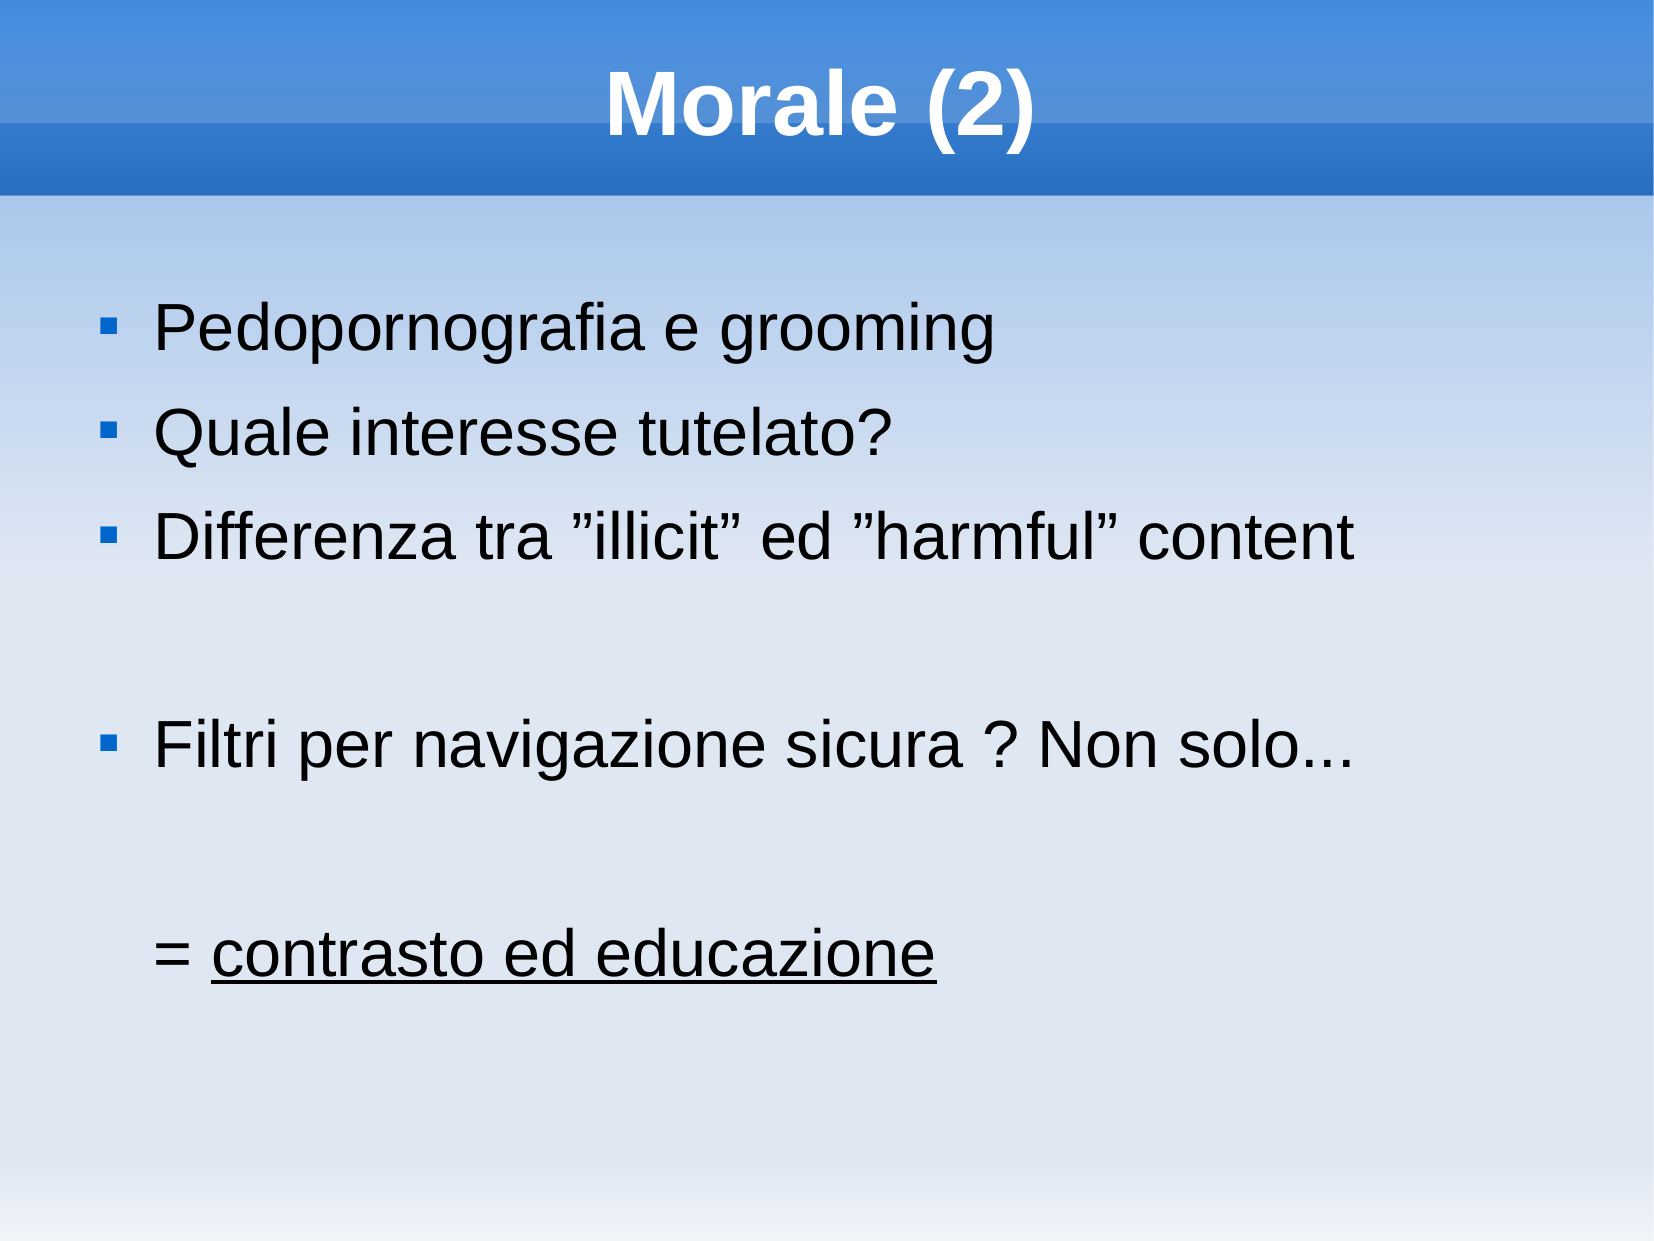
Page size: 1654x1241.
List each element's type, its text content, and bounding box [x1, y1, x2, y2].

picture [0, 0, 1654, 1241]
list Pedopornografia e grooming Quale interesse tutelato? Differenza tra ”illicit” ed ”harmful” content Filtri per navigazione sicura ? Non solo... = contrasto ed educazione [82, 290, 1571, 1094]
title Morale (2) [76, 7, 1565, 200]
